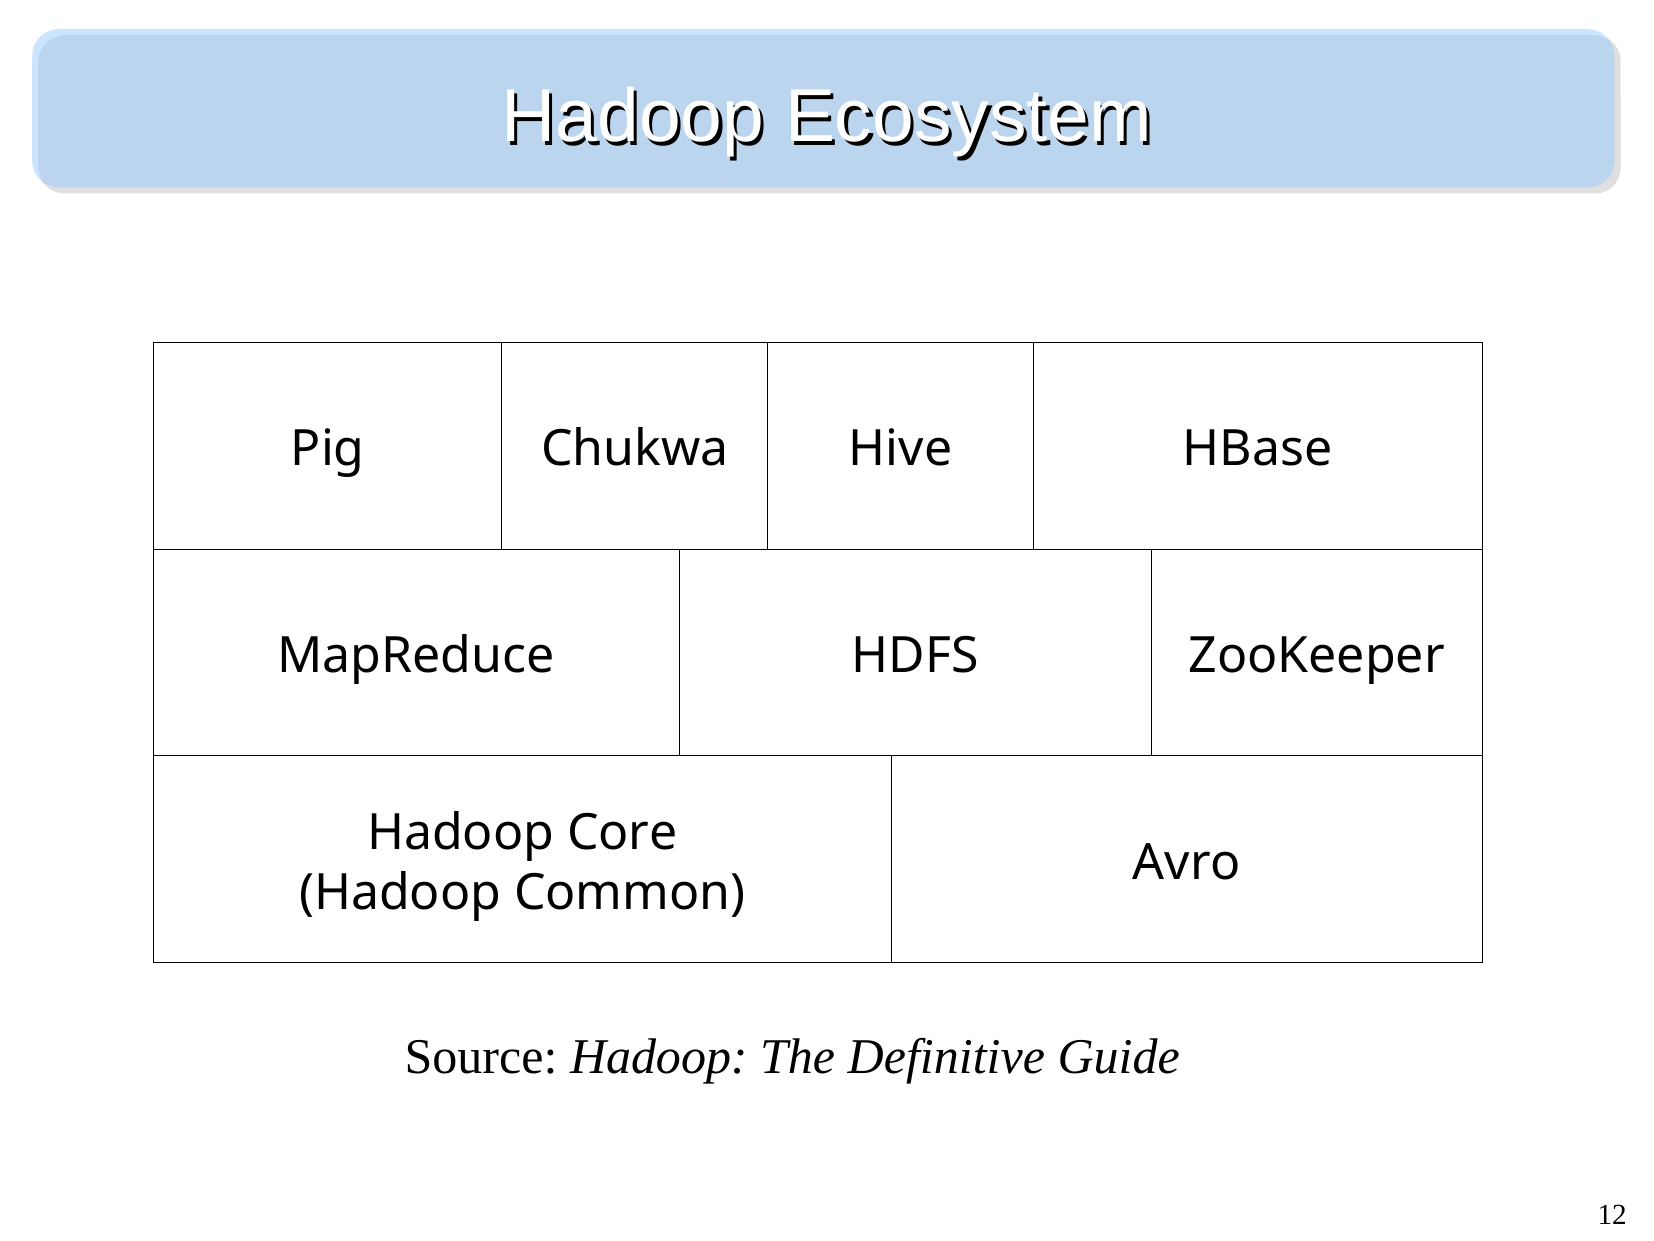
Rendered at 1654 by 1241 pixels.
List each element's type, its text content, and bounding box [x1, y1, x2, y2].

text_box HBase [1034, 342, 1483, 550]
text_box Avro [891, 756, 1483, 963]
text_box Source: Hadoop: The Definitive Guide [389, 1015, 1196, 1091]
title Hadoop Ecosystem [123, 28, 1530, 204]
text_box MapReduce [153, 550, 680, 756]
text_box [1530, 29, 1615, 188]
text_box Hive [768, 342, 1034, 550]
text_box Pig [153, 342, 502, 550]
text_box HDFS [680, 550, 1152, 756]
text_box Hadoop Core (Hadoop Common) [153, 756, 891, 963]
text_box Chukwa [502, 342, 768, 550]
text_box [32, 29, 123, 188]
text_box ZooKeeper [1152, 550, 1483, 756]
